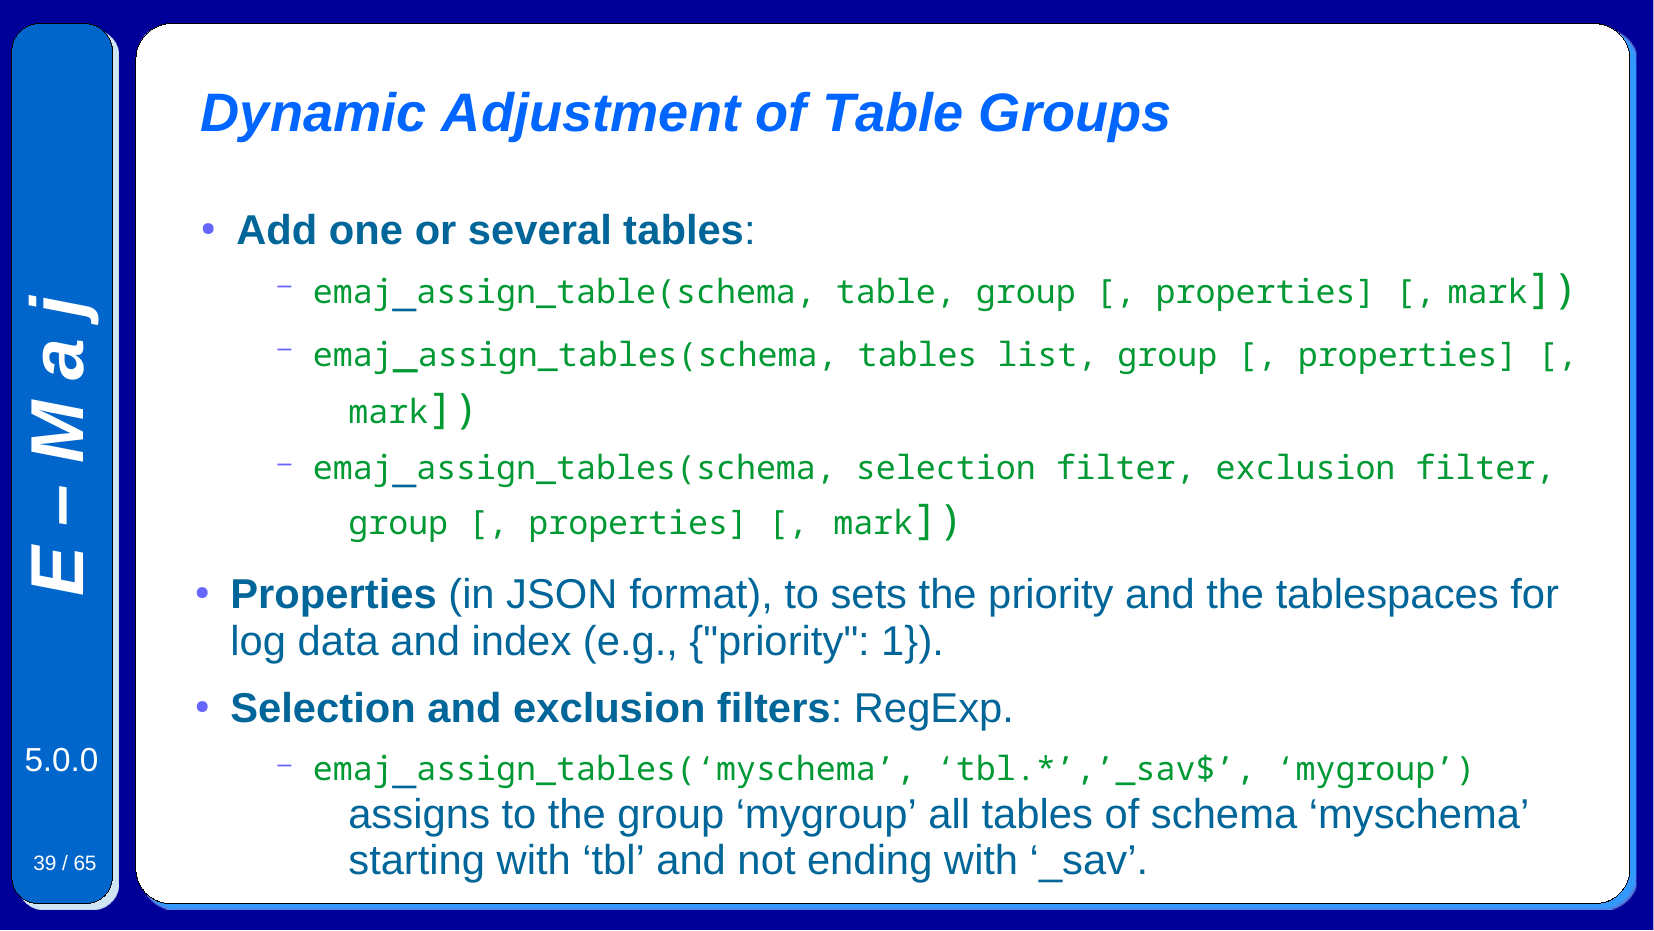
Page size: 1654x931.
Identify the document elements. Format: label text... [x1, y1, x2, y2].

title Dynamic Adjustment of Table Groups [200, 34, 1575, 191]
list Add one or several tables: emaj_assign_table(schema, table, group [, properties] [, mark]) emaj_assign_tables(schema, tables list, group [, properties] [, mark]) emaj_assign_tables(schema, selection filter, exclusion filter, group [, properties] [, mark]) Properties (in JSON format), to sets the priority and the tablespaces for log data and index (e.g., {"priority": 1}). Selection and exclusion filters: RegExp. emaj_assign_tables(‘myschema’, ‘tbl.*’,’_sav$’, ‘mygroup’) assigns to the group ‘mygroup’ all tables of schema ‘myschema’ starting with ‘tbl’ and not ending with ‘_sav’. [177, 206, 1587, 848]
